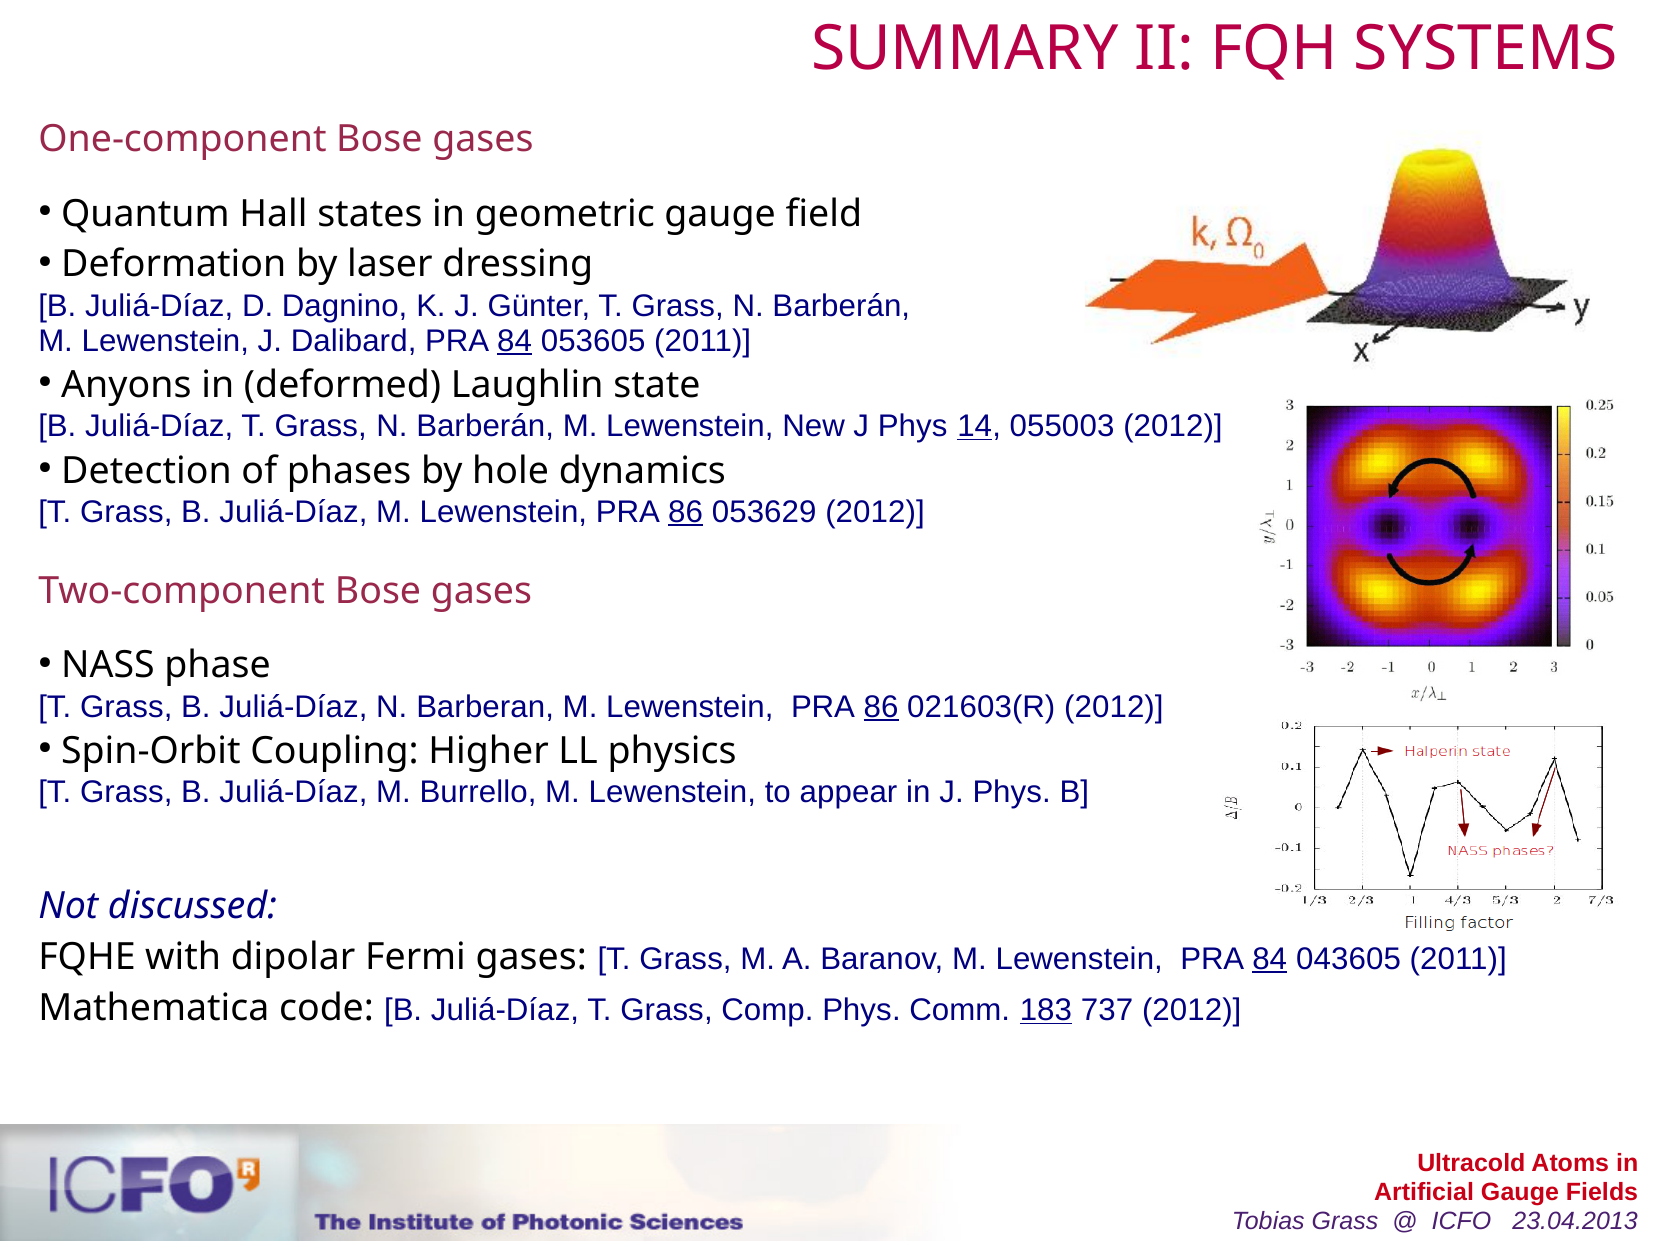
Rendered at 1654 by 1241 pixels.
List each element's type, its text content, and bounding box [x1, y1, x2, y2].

text_box Ultracold Atoms in Artificial Gauge Fields Tobias Grass @ ICFO 23.04.2013 [712, 1138, 1654, 1241]
picture [0, 1124, 976, 1241]
text_box SUMMARY II: FQH SYSTEMS [0, 0, 1651, 99]
text_box One-component Bose gases Quantum Hall states in geometric gauge field Deformation by laser dressing [B. Juliá-Díaz, D. Dagnino, K. J. Günter, T. Grass, N. Barberán, M. Lewenstein, J. Dalibard, PRA 84 053605 (2011)] Anyons in (deformed) Laughlin state [B. Juliá-Díaz, T. Grass, N. Barberán, M. Lewenstein, New J Phys 14, 055003 (2012)] Detection of phases by hole dynamics [T. Grass, B. Juliá-Díaz, M. Lewenstein, PRA 86 053629 (2012)] Two-component Bose gases NASS phase [T. Grass, B. Juliá-Díaz, N. Barberan, M. Lewenstein, PRA 86 021603(R) (2012)] Spin-Orbit Coupling: Higher LL physics [T. Grass, B. Juliá-Díaz, M. Burrello, M. Lewenstein, to appear in J. Phys. B] Not discussed: FQHE with dipolar Fermi gases: [T. Grass, M. A. Baranov, M. Lewenstein, PRA 84 043605 (2011)] Mathematica code: [B. Juliá-Díaz, T. Grass, Comp. Phys. Comm. 183 737 (2012)] [23, 104, 1637, 1061]
picture [1215, 384, 1625, 937]
